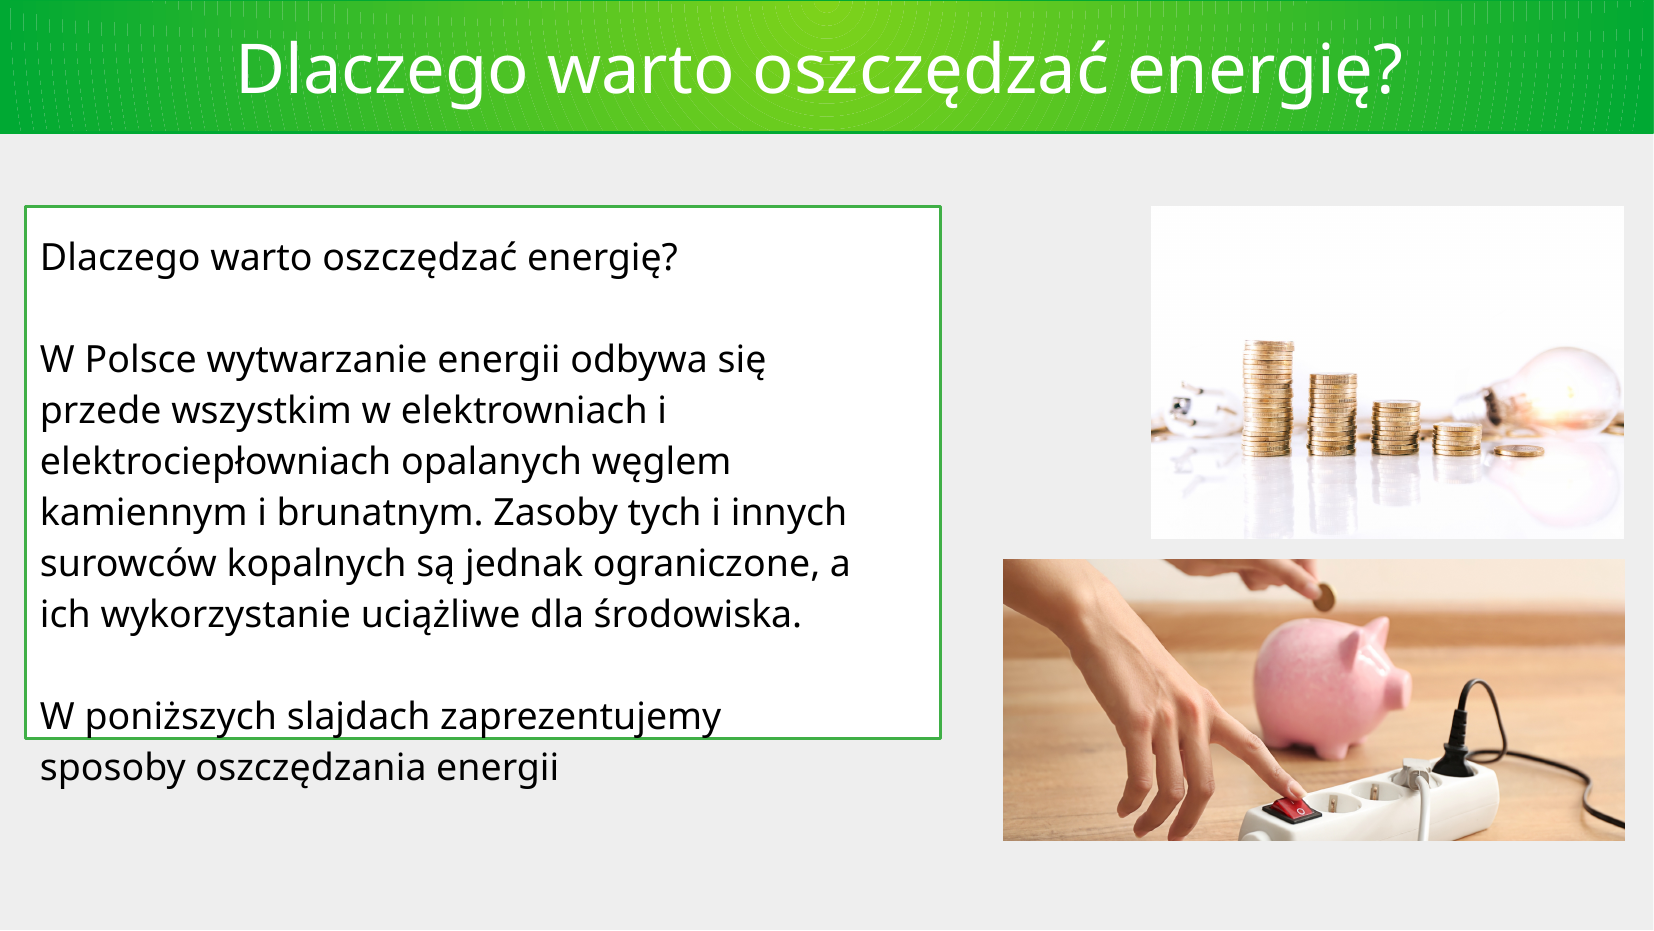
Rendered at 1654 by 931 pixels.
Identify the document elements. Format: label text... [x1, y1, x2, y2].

picture [1151, 206, 1624, 539]
text_box [25, 206, 941, 739]
picture [1003, 559, 1625, 841]
title Dlaczego warto oszczędzać energię? [73, 14, 1565, 119]
text_box Dlaczego warto oszczędzać energię? W Polsce wytwarzanie energii odbywa się przede wszystkim w elektrowniach i elektrociepłowniach opalanych węglem kamiennym i brunatnym. Zasoby tych i innych surowców kopalnych są jednak ograniczone, a ich wykorzystanie uciążliwe dla środowiska. W poniższych slajdach zaprezentujemy sposoby oszczędzania energii [25, 222, 886, 739]
